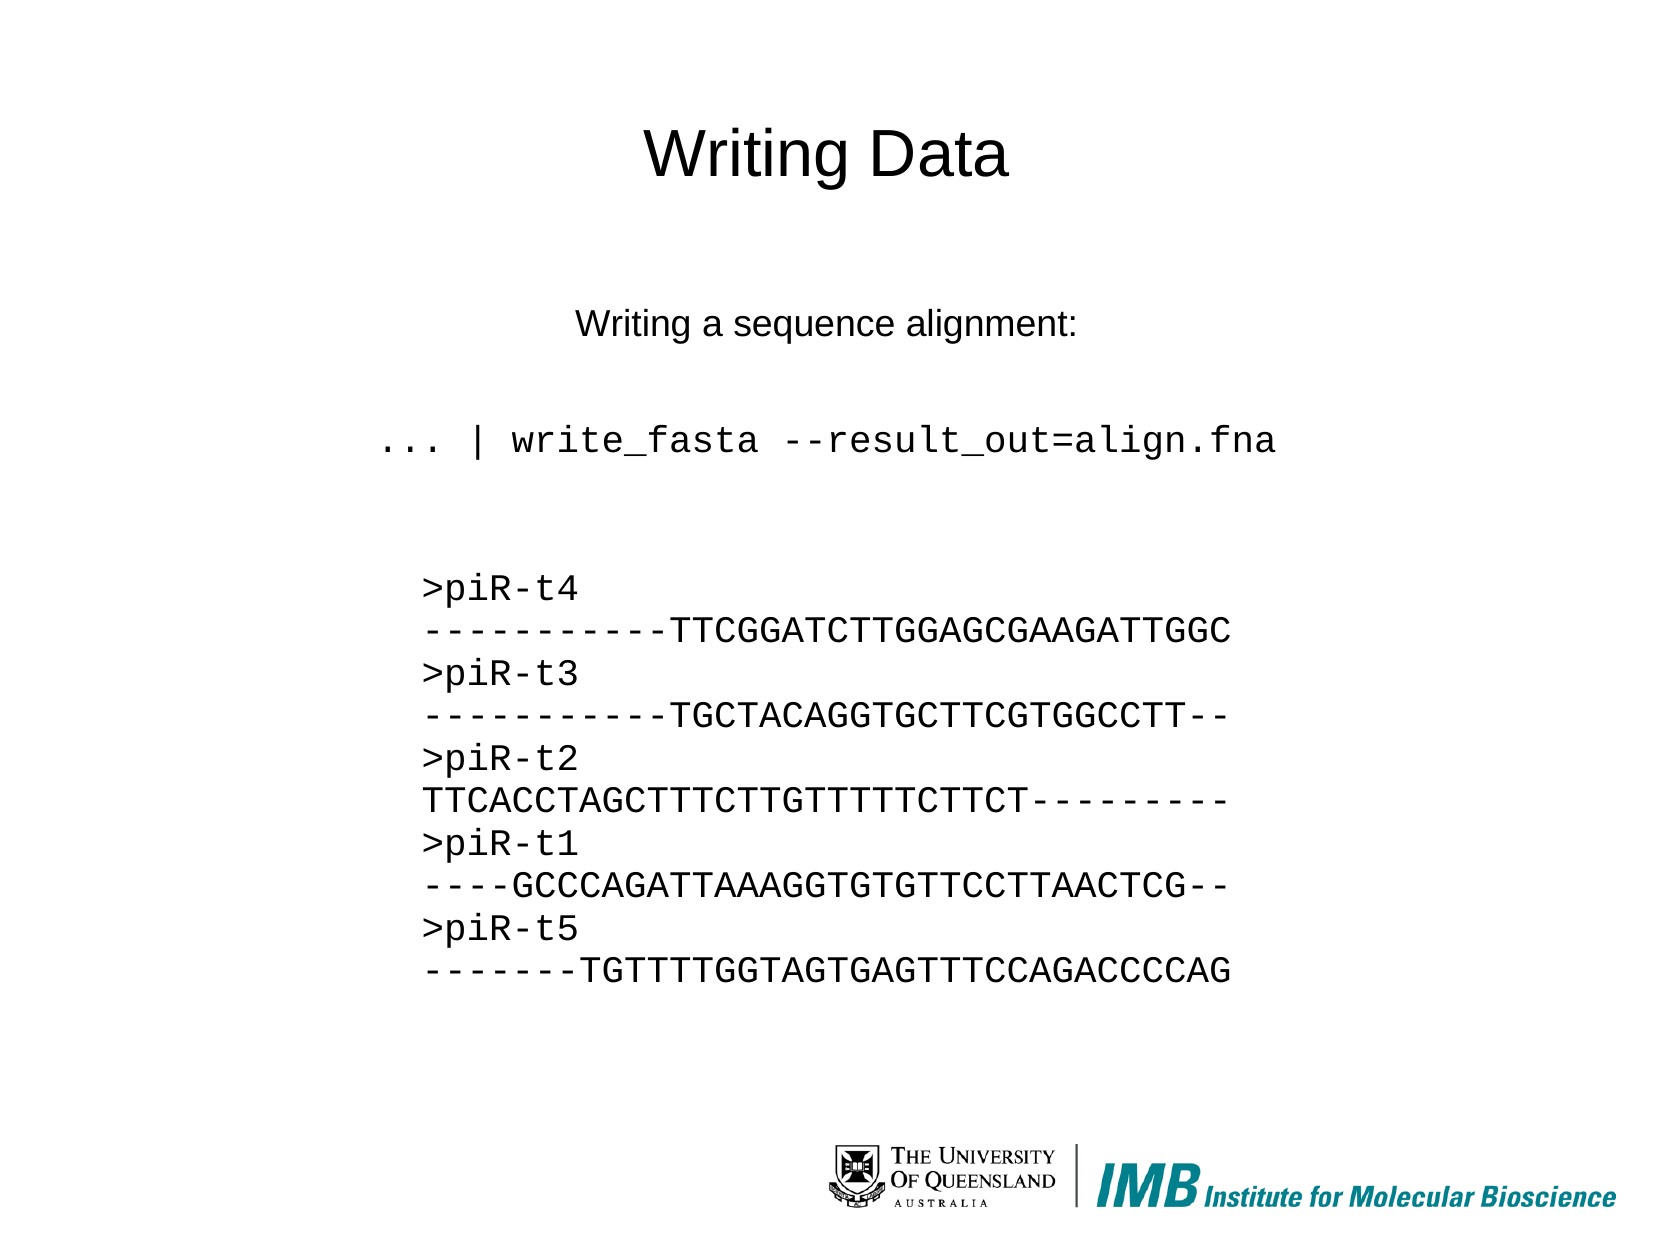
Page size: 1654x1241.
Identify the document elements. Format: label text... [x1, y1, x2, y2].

picture [826, 1142, 1618, 1211]
text_box ... | write_fasta --result_out=align.fna [361, 413, 1315, 471]
text_box Writing a sequence alignment: [560, 295, 1093, 353]
text_box >piR-t4 -----------TTCGGATCTTGGAGCGAAGATTGGC >piR-t3 -----------TGCTACAGGTGCTTCGTGGCCTT-- >piR-t2 TTCACCTAGCTTTCTTGTTTTTCTTCT--------- >piR-t1 ----GCCCAGATTAAAGGTGTGTTCCTTAACTCG-- >piR-t5 -------TGTTTTGGTAGTGAGTTTCCAGACCCCAG [406, 561, 1247, 1004]
title Writing Data [82, 56, 1571, 250]
